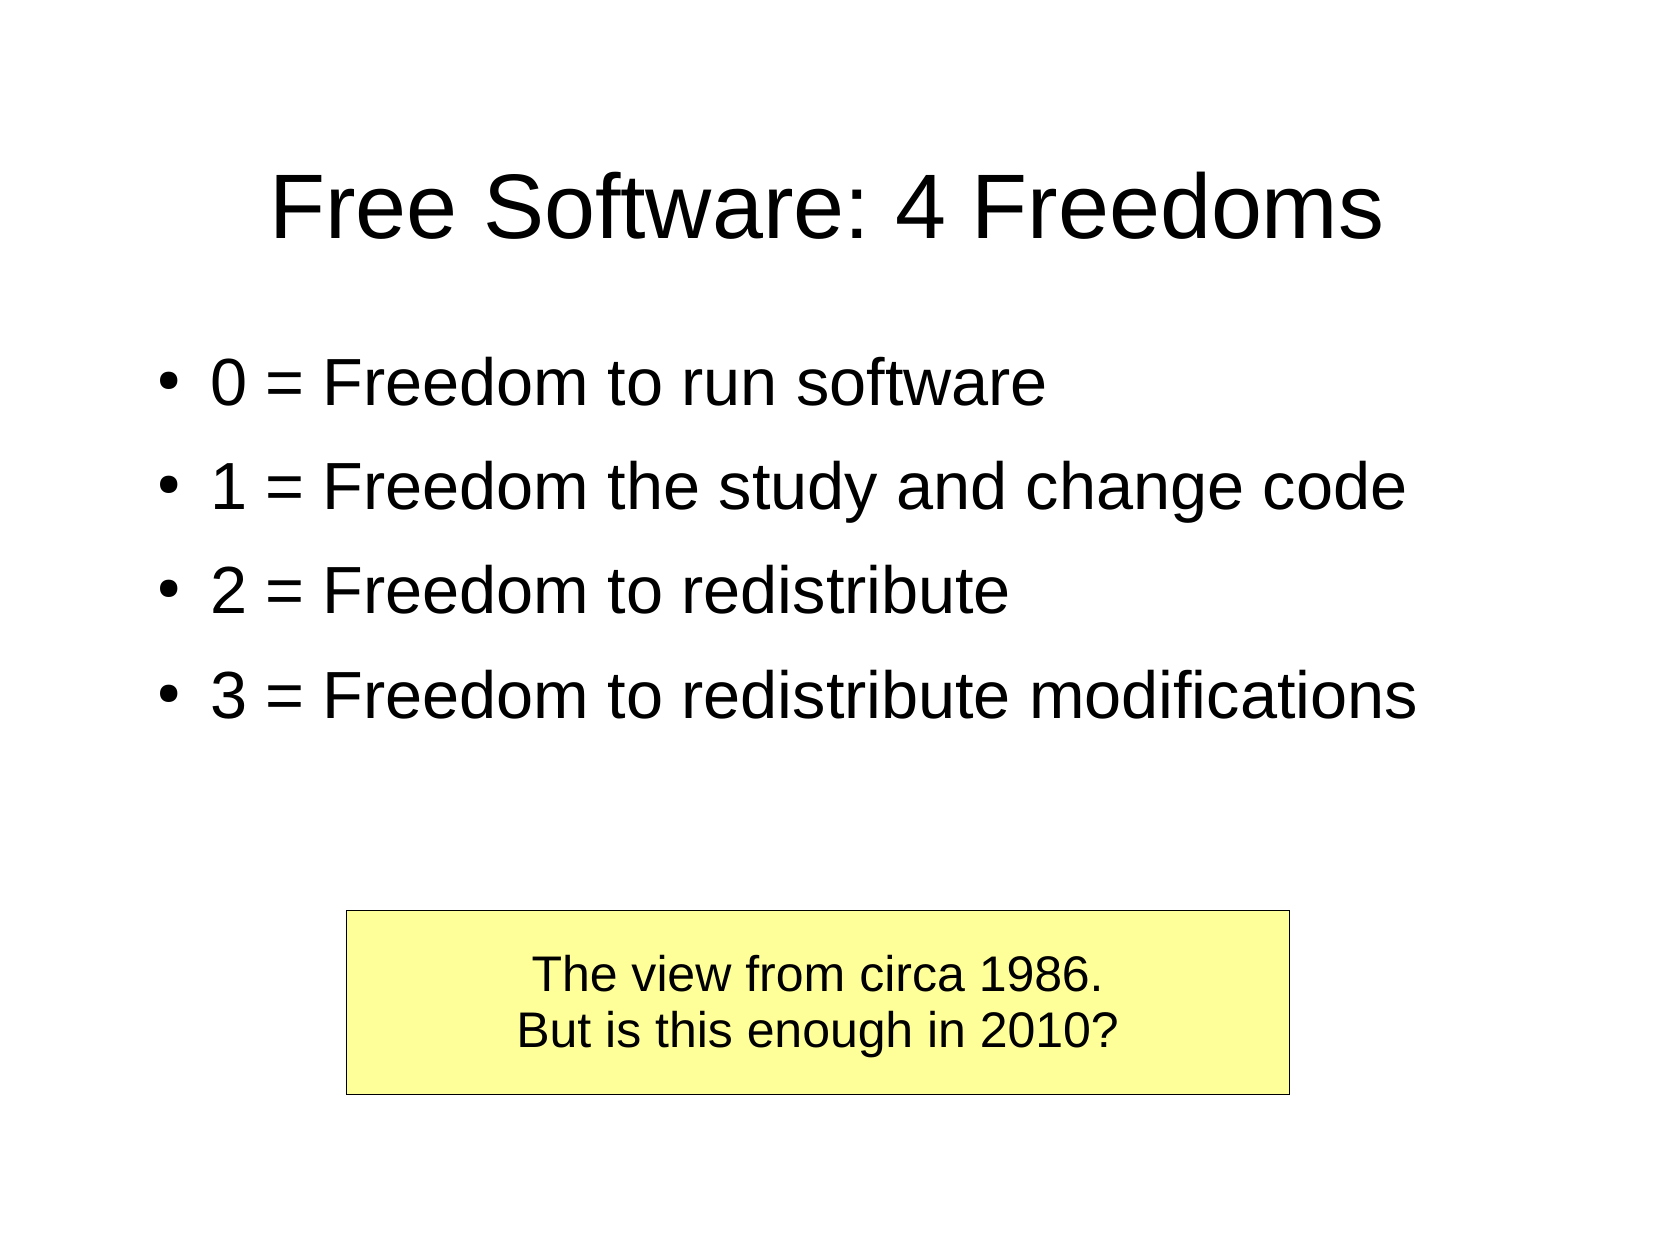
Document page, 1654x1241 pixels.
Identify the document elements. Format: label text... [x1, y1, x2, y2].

list 0 = Freedom to run software 1 = Freedom the study and change code 2 = Freedom to redistribute 3 = Freedom to redistribute modifications [121, 344, 1534, 819]
title Free Software: 4 Freedoms [121, 102, 1534, 311]
text_box The view from circa 1986. But is this enough in 2010? [347, 910, 1289, 1094]
